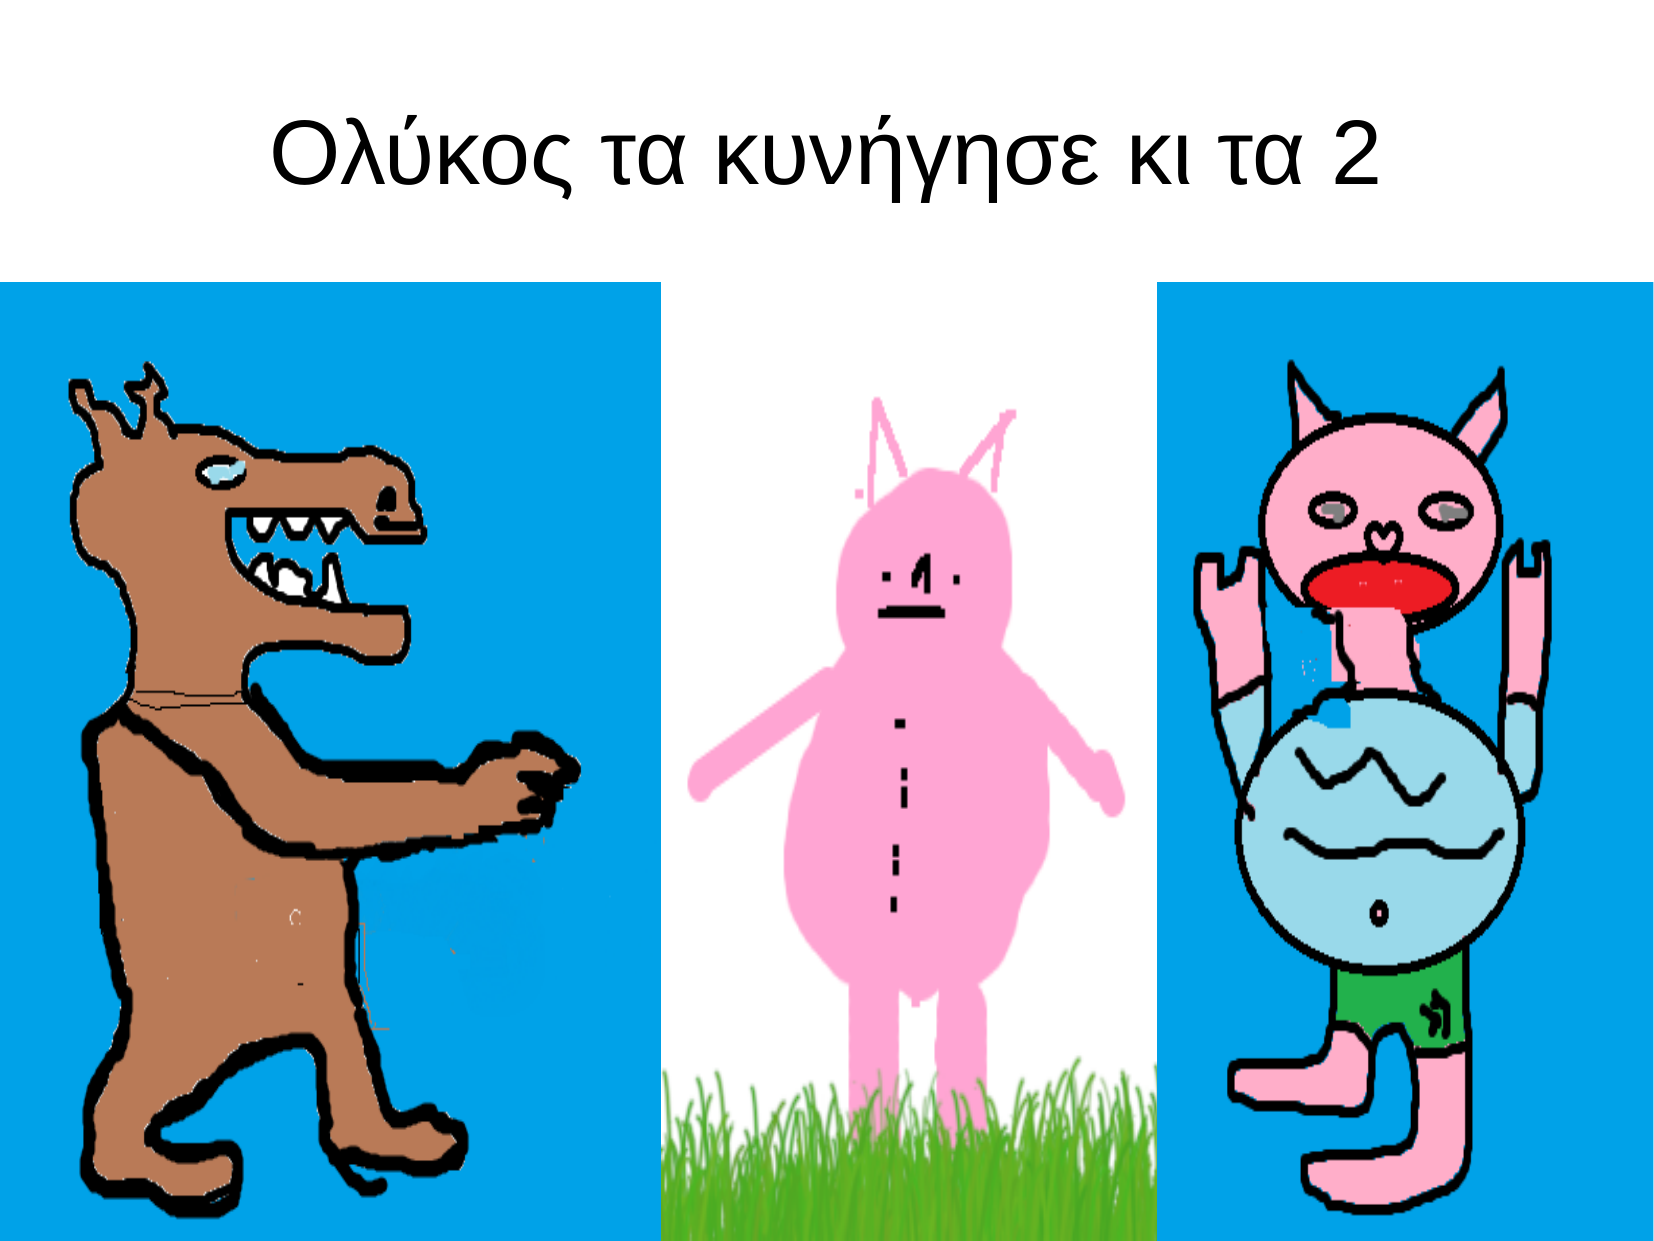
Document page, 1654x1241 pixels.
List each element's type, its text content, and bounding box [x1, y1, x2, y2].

picture [1195, 363, 1550, 1213]
picture [69, 362, 580, 1216]
title Ολύκος τα κυνήγησε κι τα 2 [82, 49, 1571, 257]
picture [662, 282, 1156, 1241]
